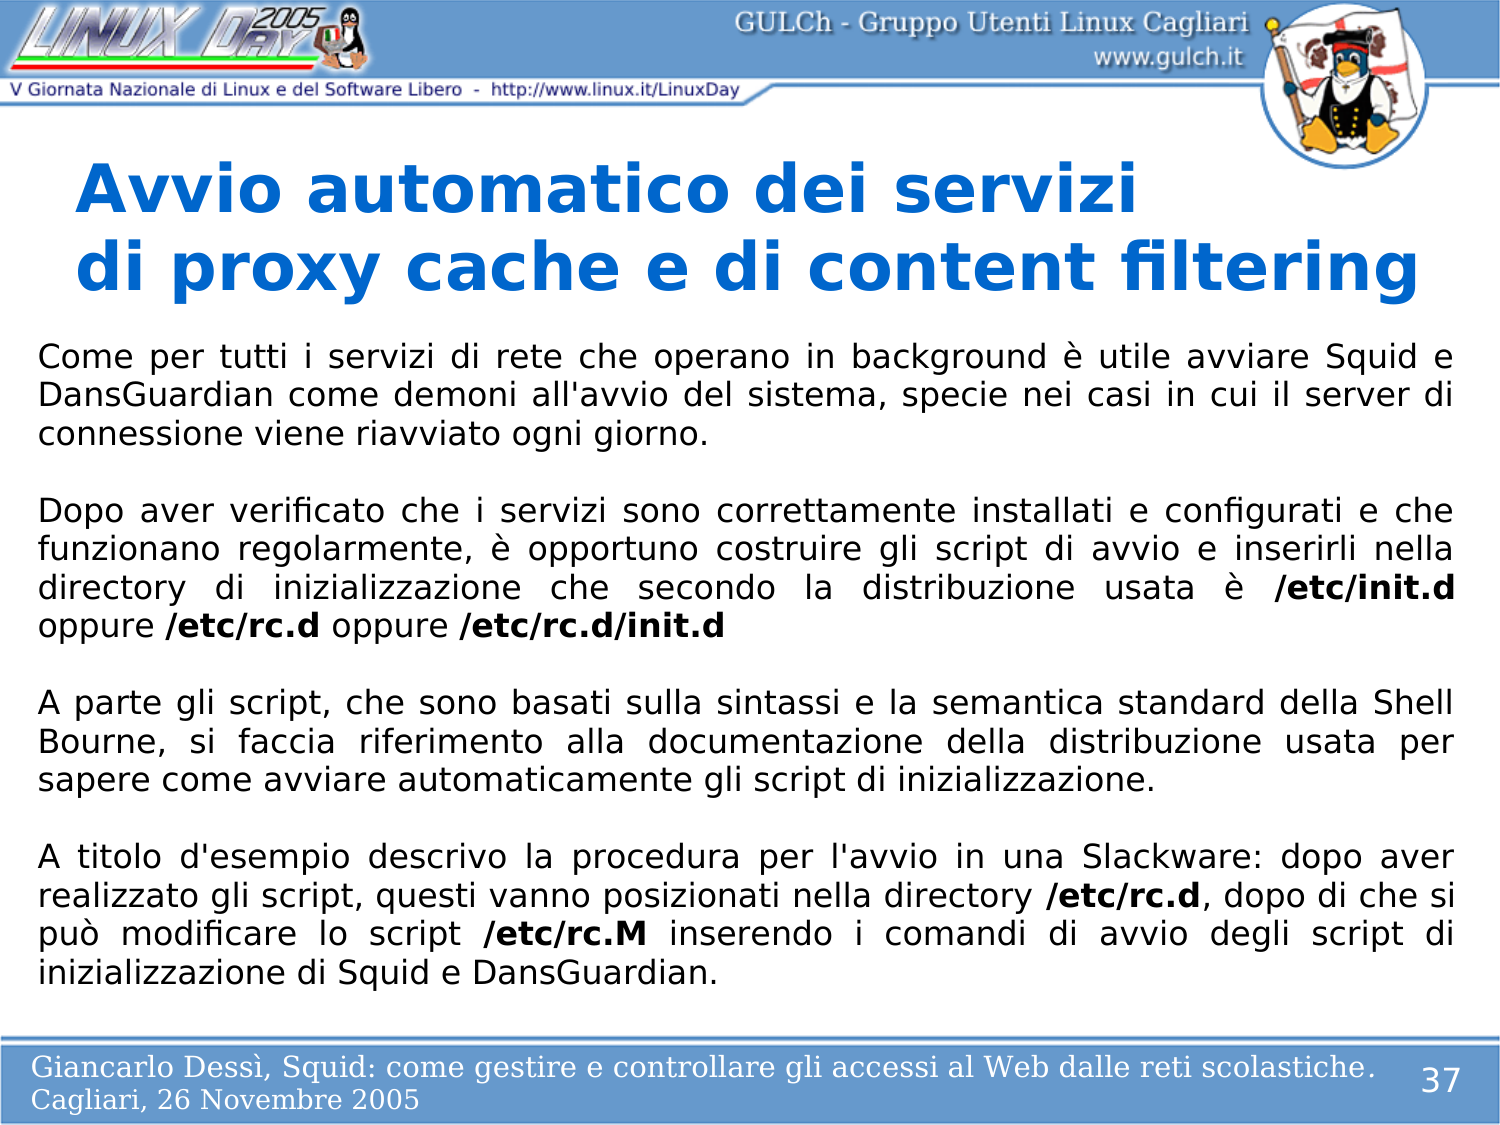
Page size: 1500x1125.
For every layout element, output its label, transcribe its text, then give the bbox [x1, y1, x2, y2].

picture [0, 0, 1500, 1125]
text_box Come per tutti i servizi di rete che operano in background è utile avviare Squid e DansGuardian come demoni all'avvio del sistema, specie nei casi in cui il server di connessione viene riavviato ogni giorno. Dopo aver verificato che i servizi sono correttamente installati e configurati e che funzionano regolarmente, è opportuno costruire gli script di avvio e inserirli nella directory di inizializzazione che secondo la distribuzione usata è /etc/init.d oppure /etc/rc.d oppure /etc/rc.d/init.d A parte gli script, che sono basati sulla sintassi e la semantica standard della Shell Bourne, si faccia riferimento alla documentazione della distribuzione usata per sapere come avviare automaticamente gli script di inizializzazione. A titolo d'esempio descrivo la procedura per l'avvio in una Slackware: dopo aver realizzato gli script, questi vanno posizionati nella directory /etc/rc.d, dopo di che si può modificare lo script /etc/rc.M inserendo i comandi di avvio degli script di inizializzazione di Squid e DansGuardian. [37, 337, 1463, 1013]
text_box Avvio automatico dei servizi di proxy cache e di content filtering [75, 150, 1423, 306]
